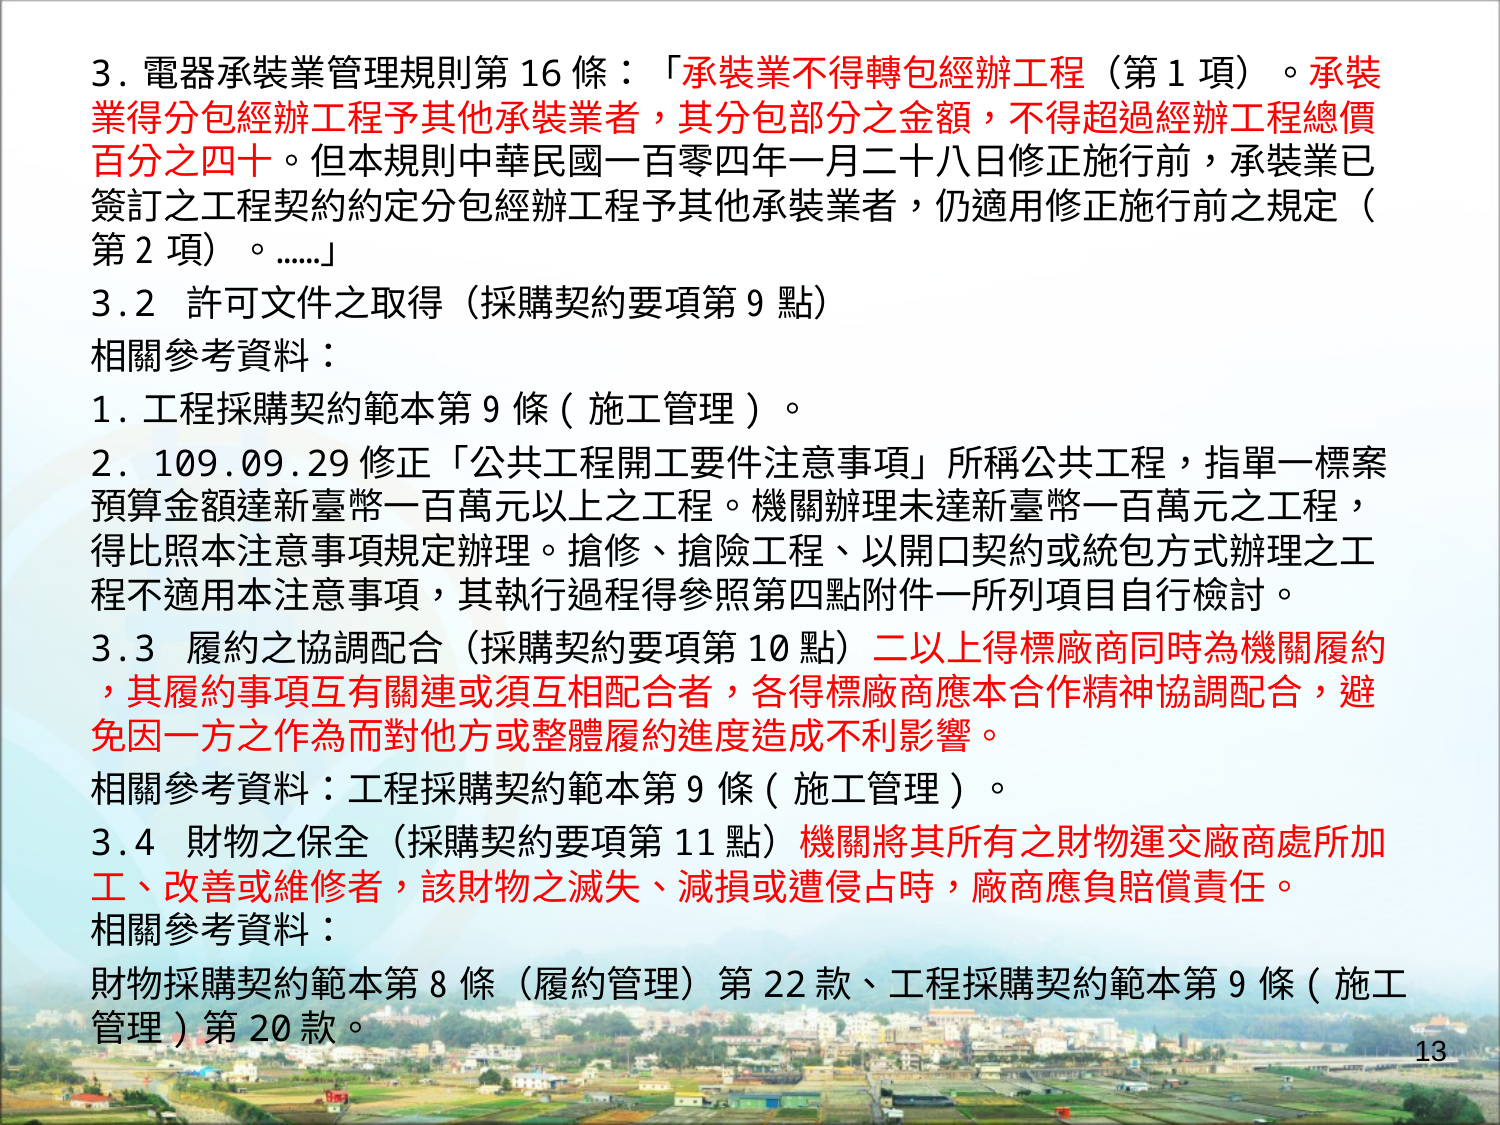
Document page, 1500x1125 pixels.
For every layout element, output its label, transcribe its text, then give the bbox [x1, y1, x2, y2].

picture [0, 0, 1500, 1125]
text_box <編號> [1111, 1024, 1462, 1103]
list 3.電器承裝業管理規則第16條：「承裝業不得轉包經辦工程（第1項）。承裝業得分包經辦工程予其他承裝業者，其分包部分之金額，不得超過經辦工程總價百分之四十。但本規則中華民國一百零四年一月二十八日修正施行前，承裝業已簽訂之工程契約約定分包經辦工程予其他承裝業者，仍適用修正施行前之規定（第2項）。……」 3.2 許可文件之取得（採購契約要項第9點） 相關參考資料： 1.工程採購契約範本第9條(施工管理)。 2. 109.09.29修正「公共工程開工要件注意事項」所稱公共工程，指單一標案預算金額達新臺幣一百萬元以上之工程。機關辦理未達新臺幣一百萬元之工程，得比照本注意事項規定辦理。搶修、搶險工程、以開口契約或統包方式辦理之工程不適用本注意事項，其執行過程得參照第四點附件一所列項目自行檢討。 3.3 履約之協調配合（採購契約要項第10點）二以上得標廠商同時為機關履約，其履約事項互有關連或須互相配合者，各得標廠商應本合作精神協調配合，避免因一方之作為而對他方或整體履約進度造成不利影響。 相關參考資料：工程採購契約範本第9條(施工管理)。 3.4 財物之保全（採購契約要項第11點）機關將其所有之財物運交廠商處所加工、改善或維修者，該財物之滅失、減損或遭侵占時，廠商應負賠償責任。 相關參考資料： 財物採購契約範本第8條（履約管理）第22款、工程採購契約範本第9條(施工管理)第20款。 [75, 42, 1426, 1065]
